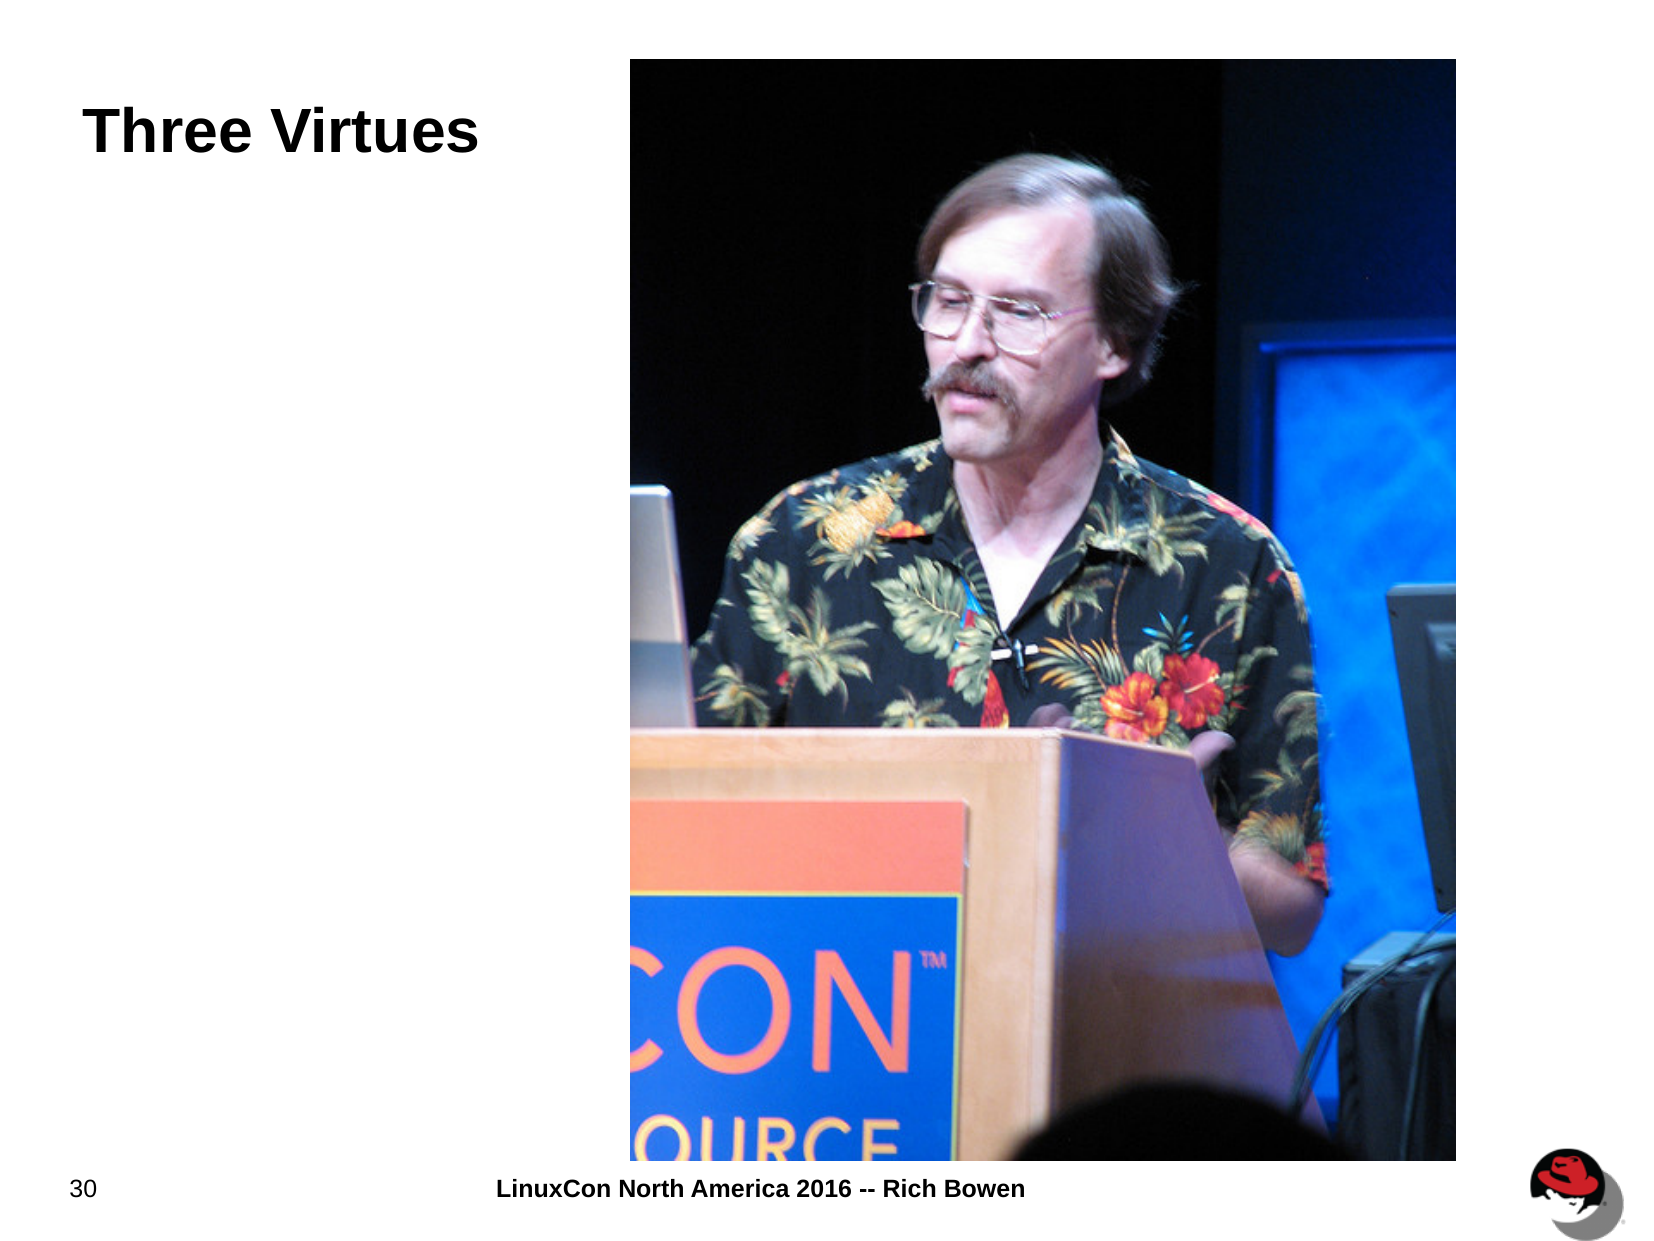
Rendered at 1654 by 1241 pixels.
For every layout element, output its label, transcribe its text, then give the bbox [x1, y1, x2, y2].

picture [630, 59, 1456, 1161]
picture [1529, 1146, 1613, 1224]
title Three Virtues [82, 37, 1571, 226]
